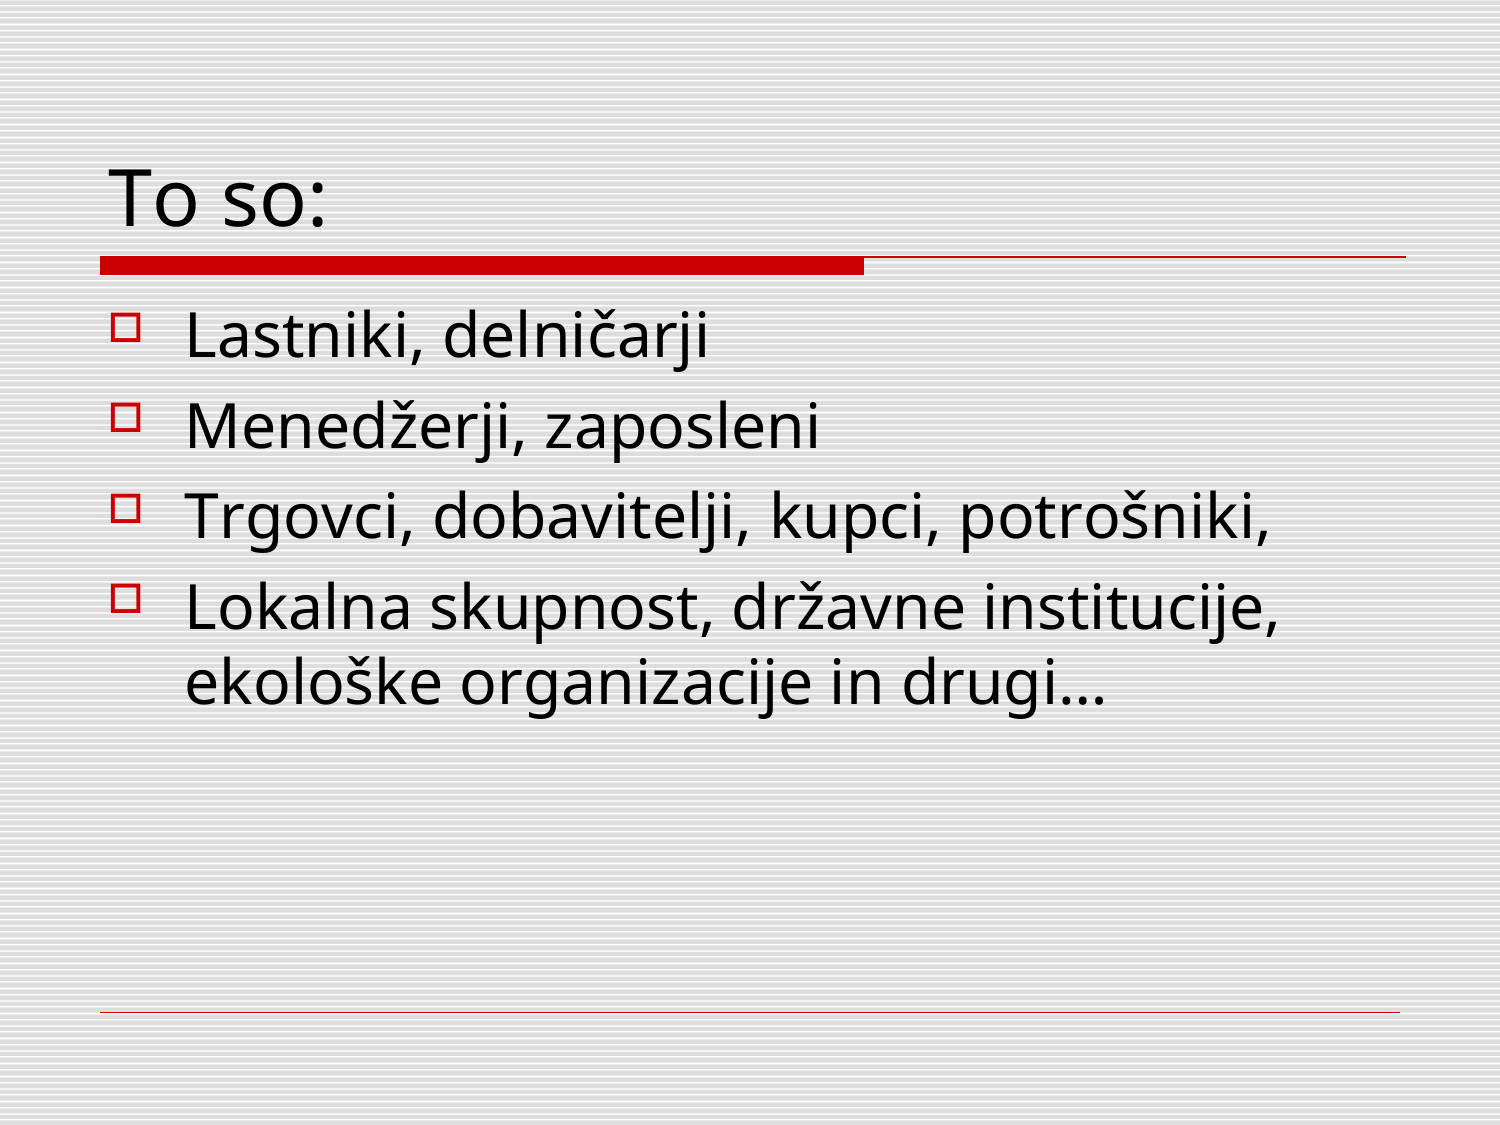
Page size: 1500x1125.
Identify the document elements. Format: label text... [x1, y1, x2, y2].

title To so: [94, 49, 1407, 250]
list Lastniki, delničarji Menedžerji, zaposleni Trgovci, dobavitelji, kupci, potrošniki, Lokalna skupnost, državne institucije, ekološke organizacije in drugi… [92, 287, 1406, 988]
picture [0, 0, 1500, 1125]
